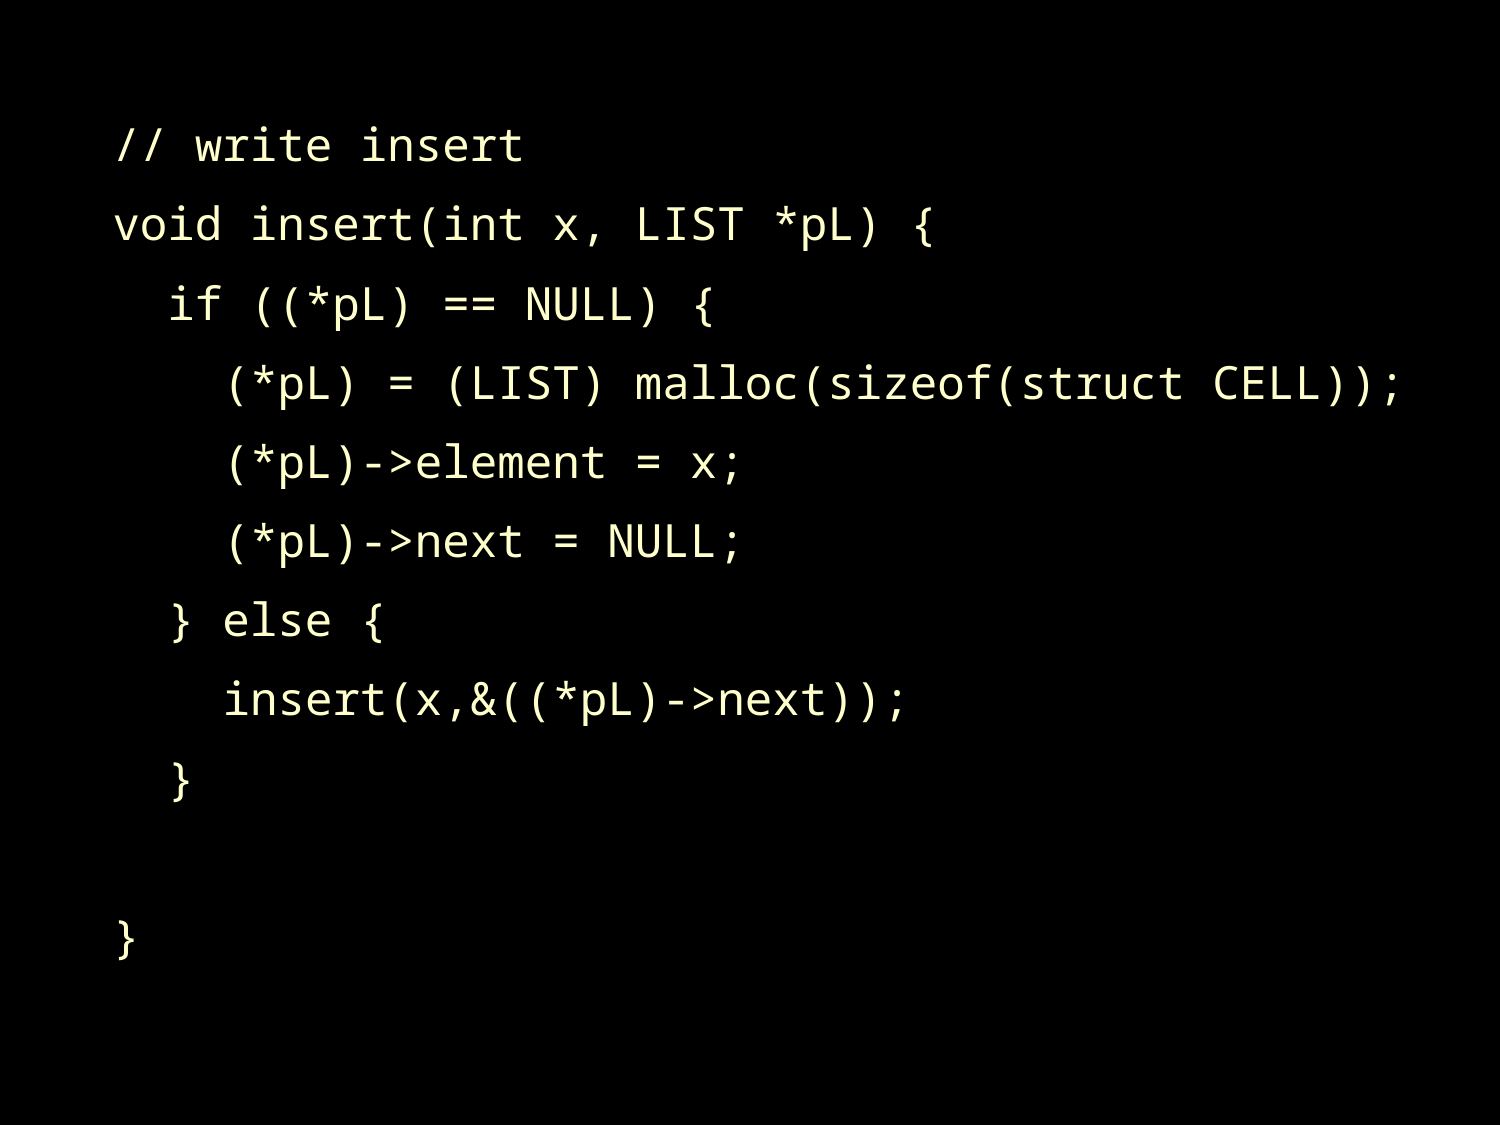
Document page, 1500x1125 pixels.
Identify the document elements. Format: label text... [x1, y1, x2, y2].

list // write insert void insert(int x, LIST *pL) { if ((*pL) == NULL) { (*pL) = (LIST) malloc(sizeof(struct CELL)); (*pL)->element = x; (*pL)->next = NULL; } else { insert(x,&((*pL)->next)); } } [112, 112, 1426, 1011]
